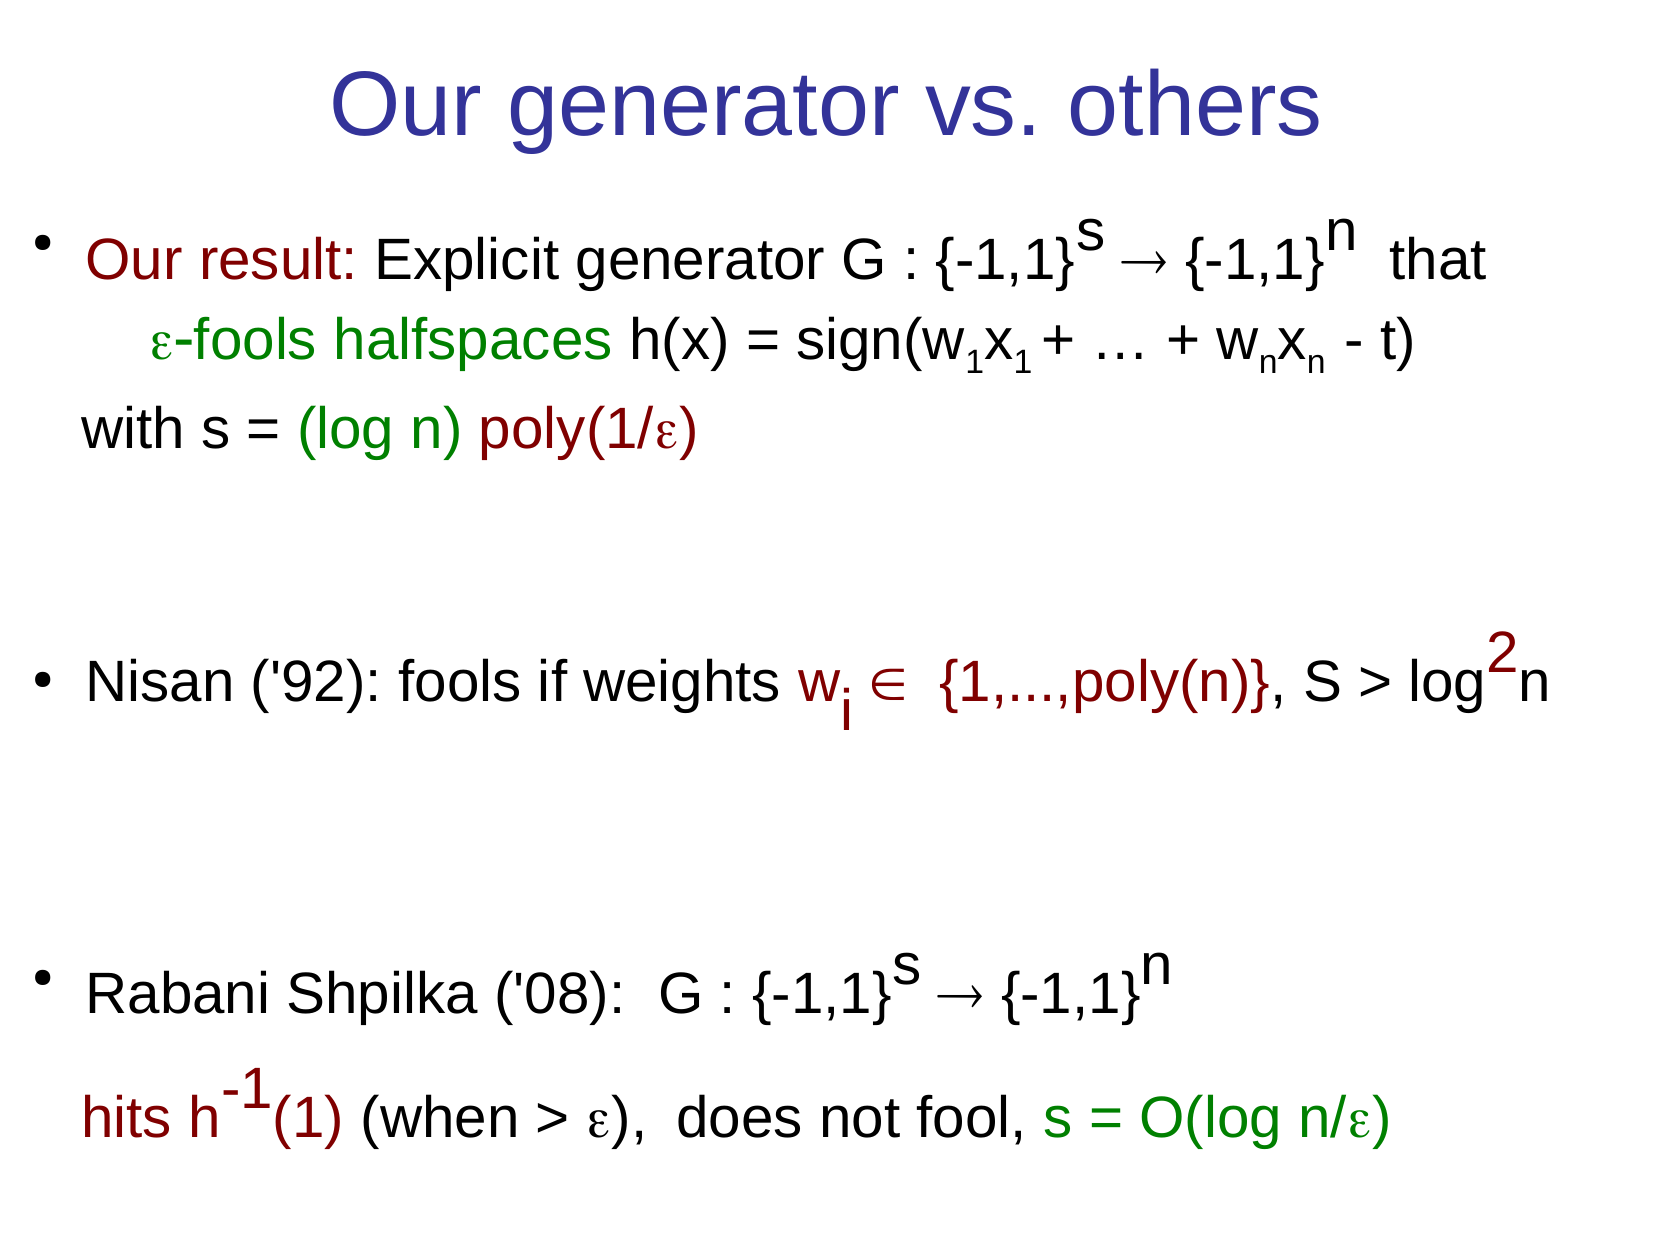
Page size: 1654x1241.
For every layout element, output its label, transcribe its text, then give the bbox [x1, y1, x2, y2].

list Our result: Explicit generator G : {-1,1}s  {-1,1}n that -fools halfspaces h(x) = sign(w1x1 + … + wnxn - t) with s = (log n) poly(1/) Nisan ('92): fools if weights wi  {1,...,poly(n)}, S > log2n Rabani Shpilka ('08): G : {-1,1}s  {-1,1}n hits h-1(1) (when > ), does not fool, s = O(log n/) [0, 110, 1654, 1241]
title Our generator vs. others [124, 0, 1530, 208]
